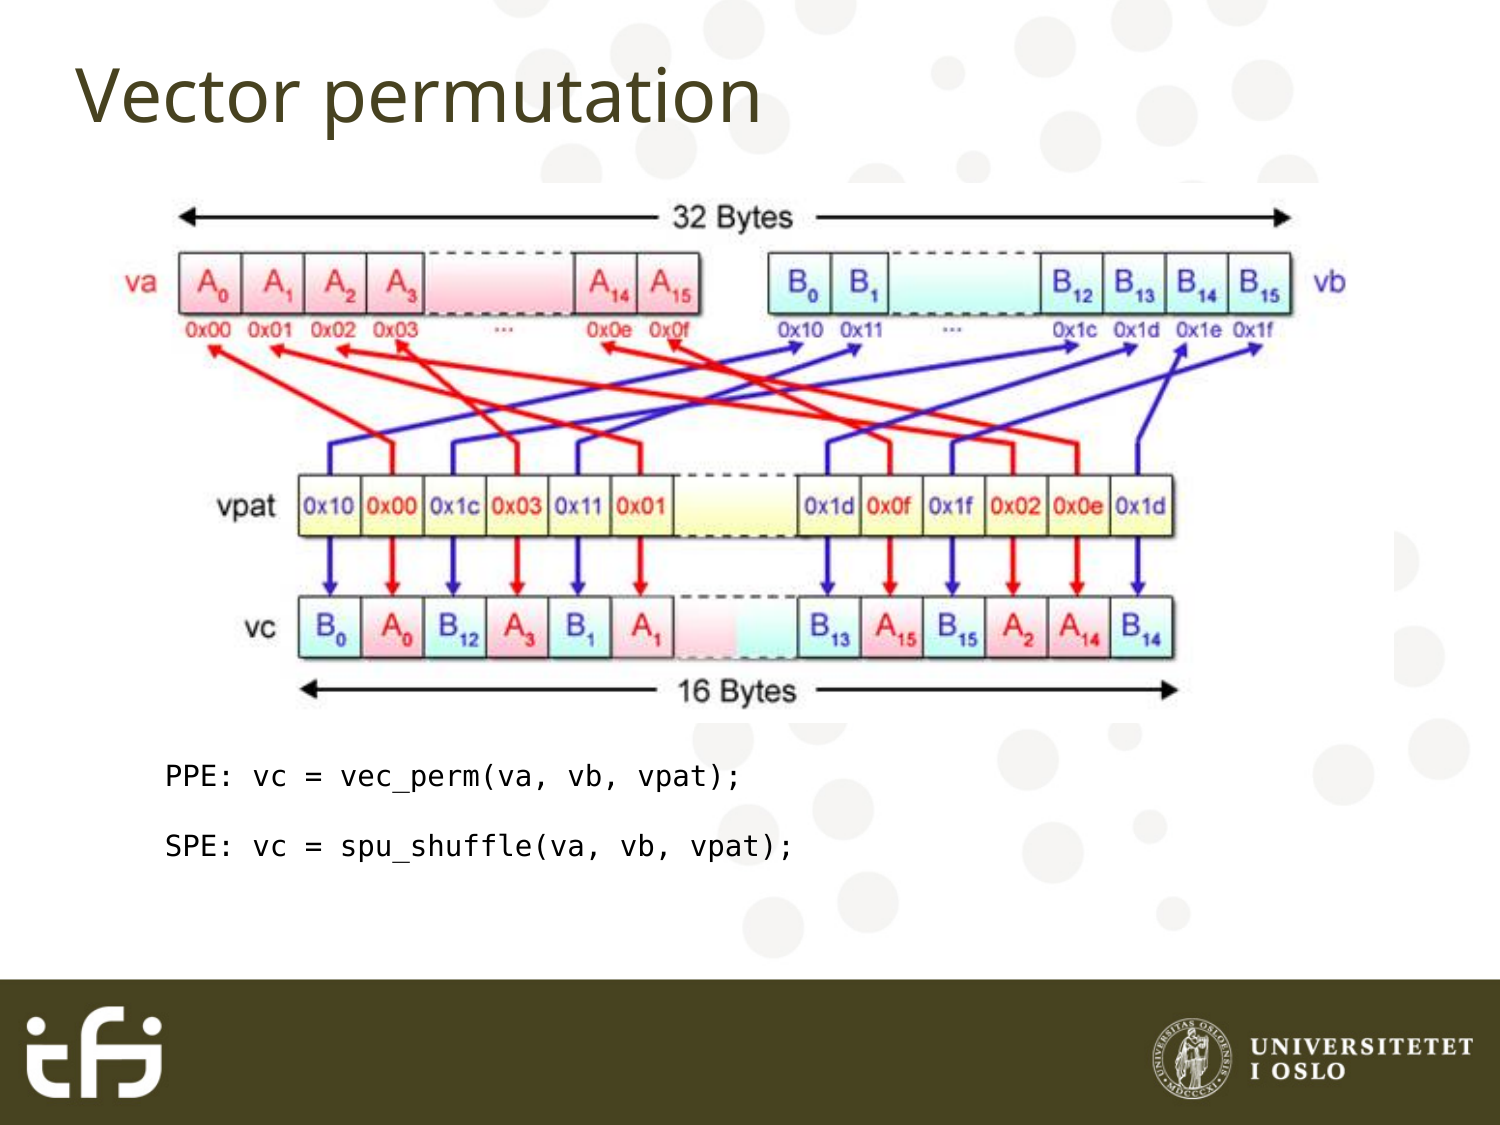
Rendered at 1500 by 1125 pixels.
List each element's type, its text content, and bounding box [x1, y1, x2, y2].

text_box PPE: vc = vec_perm(va, vb, vpat); SPE: vc = spu_shuffle(va, vb, vpat); [150, 750, 1276, 883]
picture [0, 0, 1500, 1125]
title Vector permutation [75, 47, 1426, 139]
